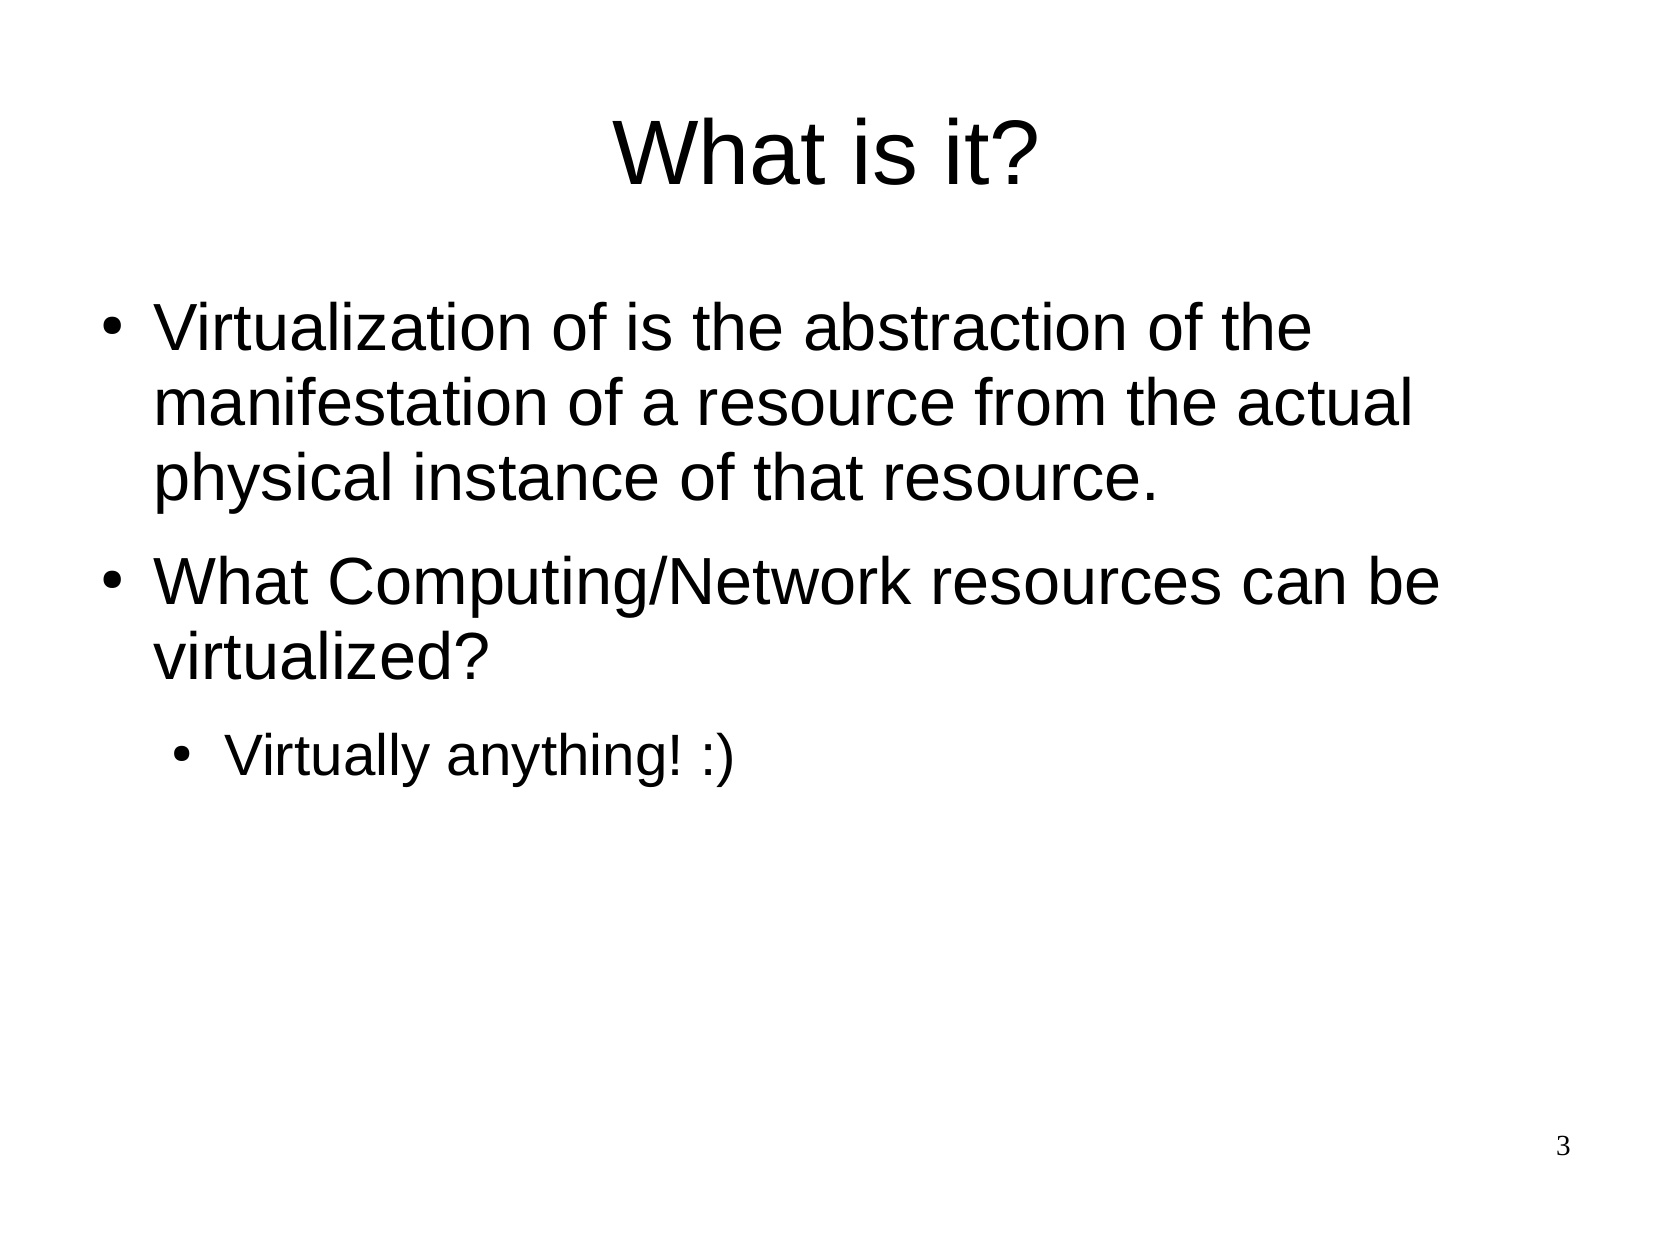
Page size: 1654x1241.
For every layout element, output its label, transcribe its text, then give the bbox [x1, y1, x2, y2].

title What is it? [82, 49, 1571, 257]
list Virtualization of is the abstraction of the manifestation of a resource from the actual physical instance of that resource. What Computing/Network resources can be virtualized? Virtually anything! :) [82, 290, 1571, 1109]
